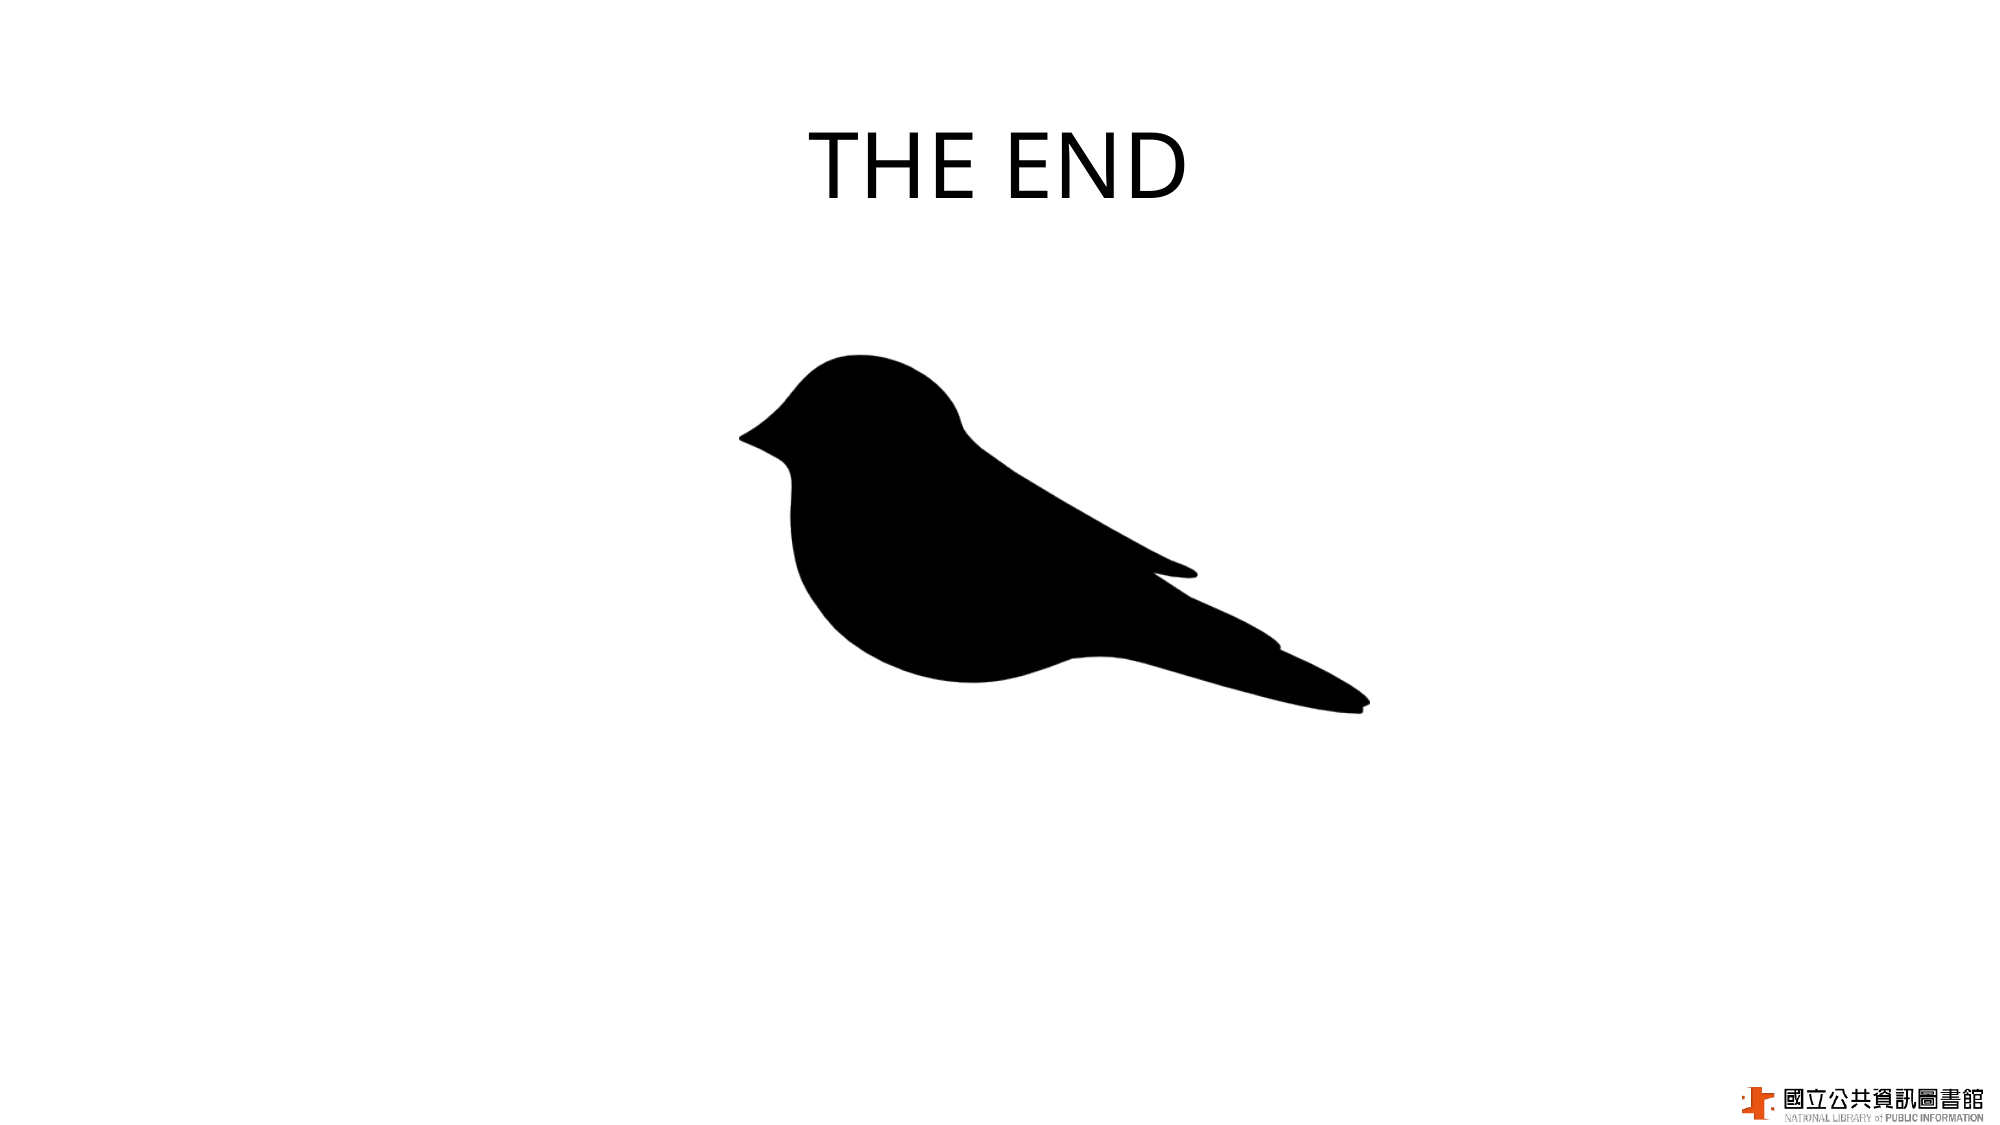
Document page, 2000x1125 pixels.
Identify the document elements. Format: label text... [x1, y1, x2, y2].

picture [739, 219, 1370, 850]
title THE END [137, 196, 1862, 414]
